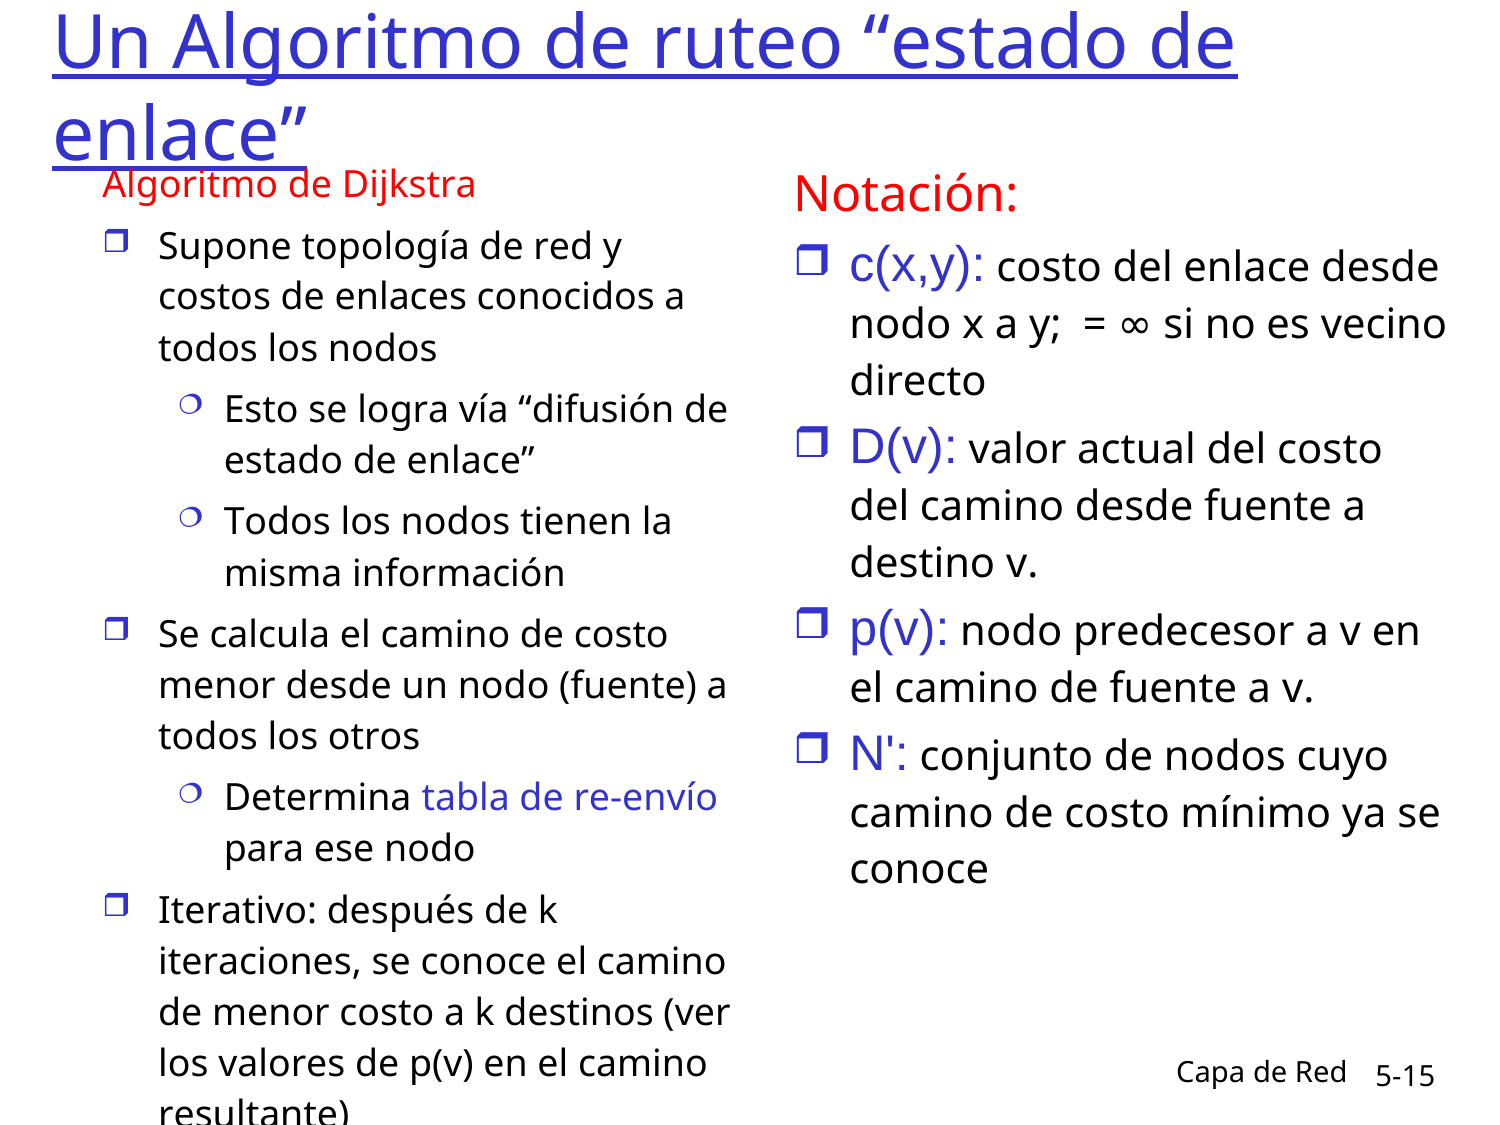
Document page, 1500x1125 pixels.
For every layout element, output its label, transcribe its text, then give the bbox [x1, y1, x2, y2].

list Algoritmo de Dijkstra Supone topología de red y costos de enlaces conocidos a todos los nodos Esto se logra vía “difusión de estado de enlace” Todos los nodos tienen la misma información Se calcula el camino de costo menor desde un nodo (fuente) a todos los otros Determina tabla de re-envío para ese nodo Iterativo: después de k iteraciones, se conoce el camino de menor costo a k destinos (ver los valores de p(v) en el camino resultante) [87, 149, 759, 1054]
list Notación: c(x,y): costo del enlace desde nodo x a y; = ∞ si no es vecino directo D(v): valor actual del costo del camino desde fuente a destino v. p(v): nodo predecesor a v en el camino de fuente a v. N': conjunto de nodos cuyo camino de costo mínimo ya se conoce [778, 149, 1464, 1066]
title Un Algoritmo de ruteo “estado de enlace” [37, 15, 1463, 158]
